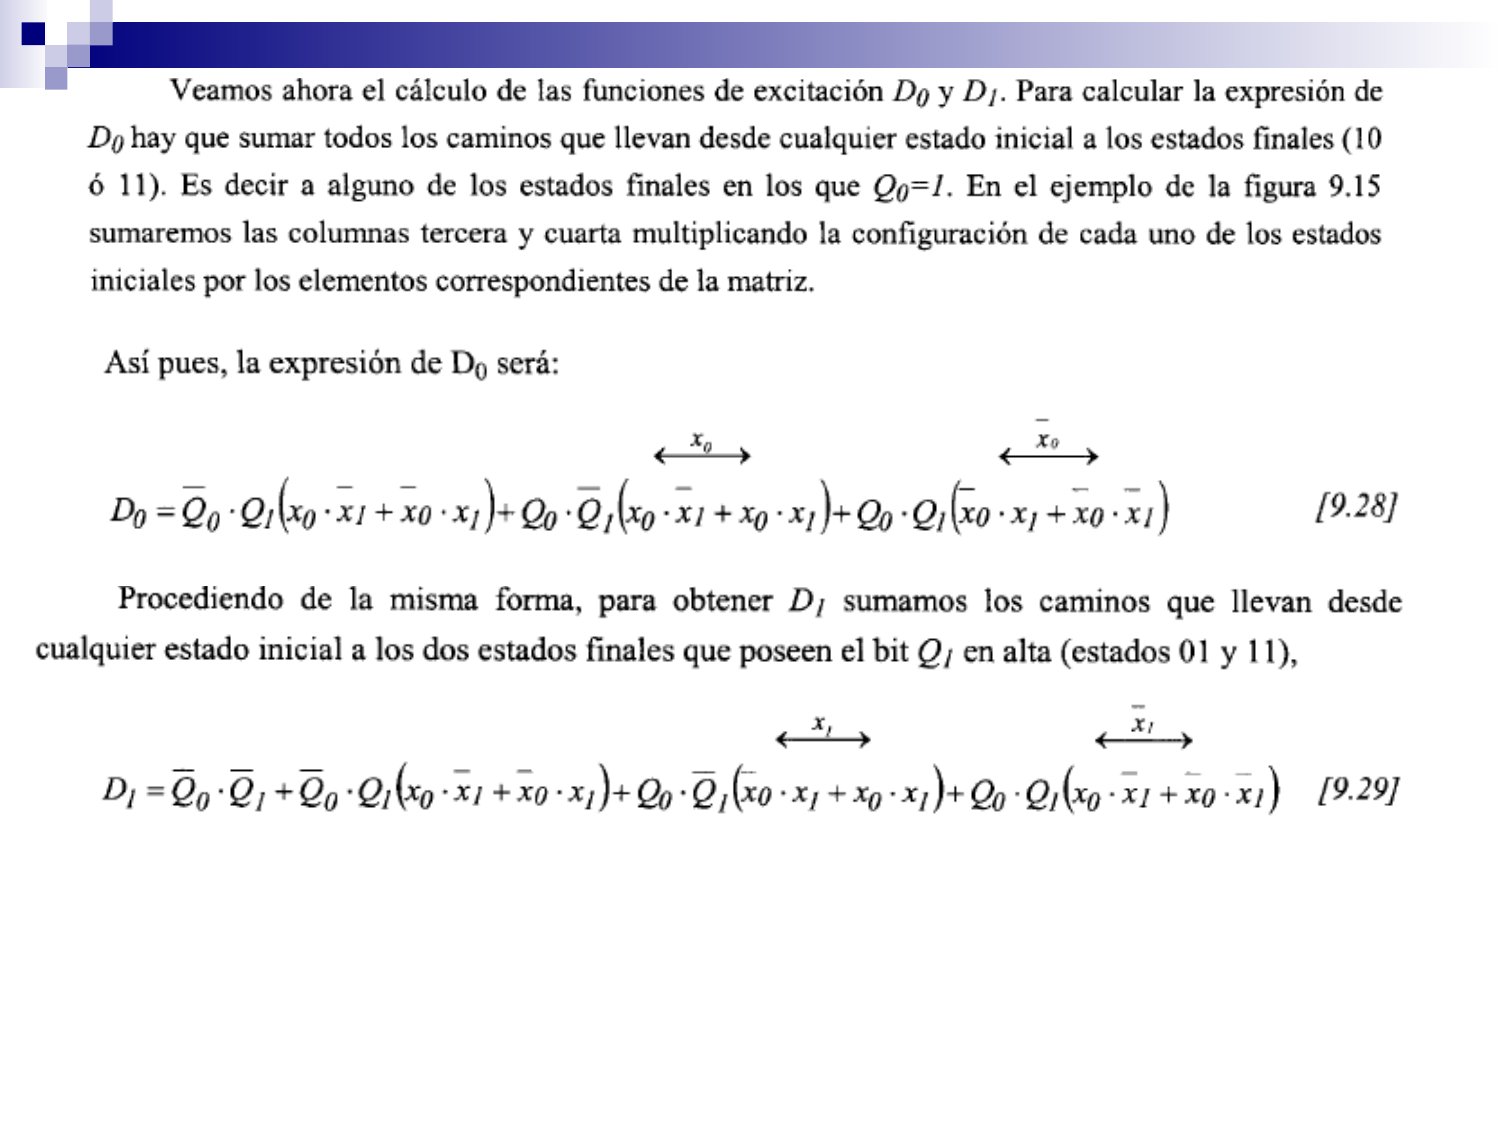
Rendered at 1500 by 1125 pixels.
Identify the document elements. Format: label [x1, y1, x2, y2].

picture [29, 586, 1471, 841]
picture [41, 337, 1433, 552]
picture [76, 78, 1459, 329]
